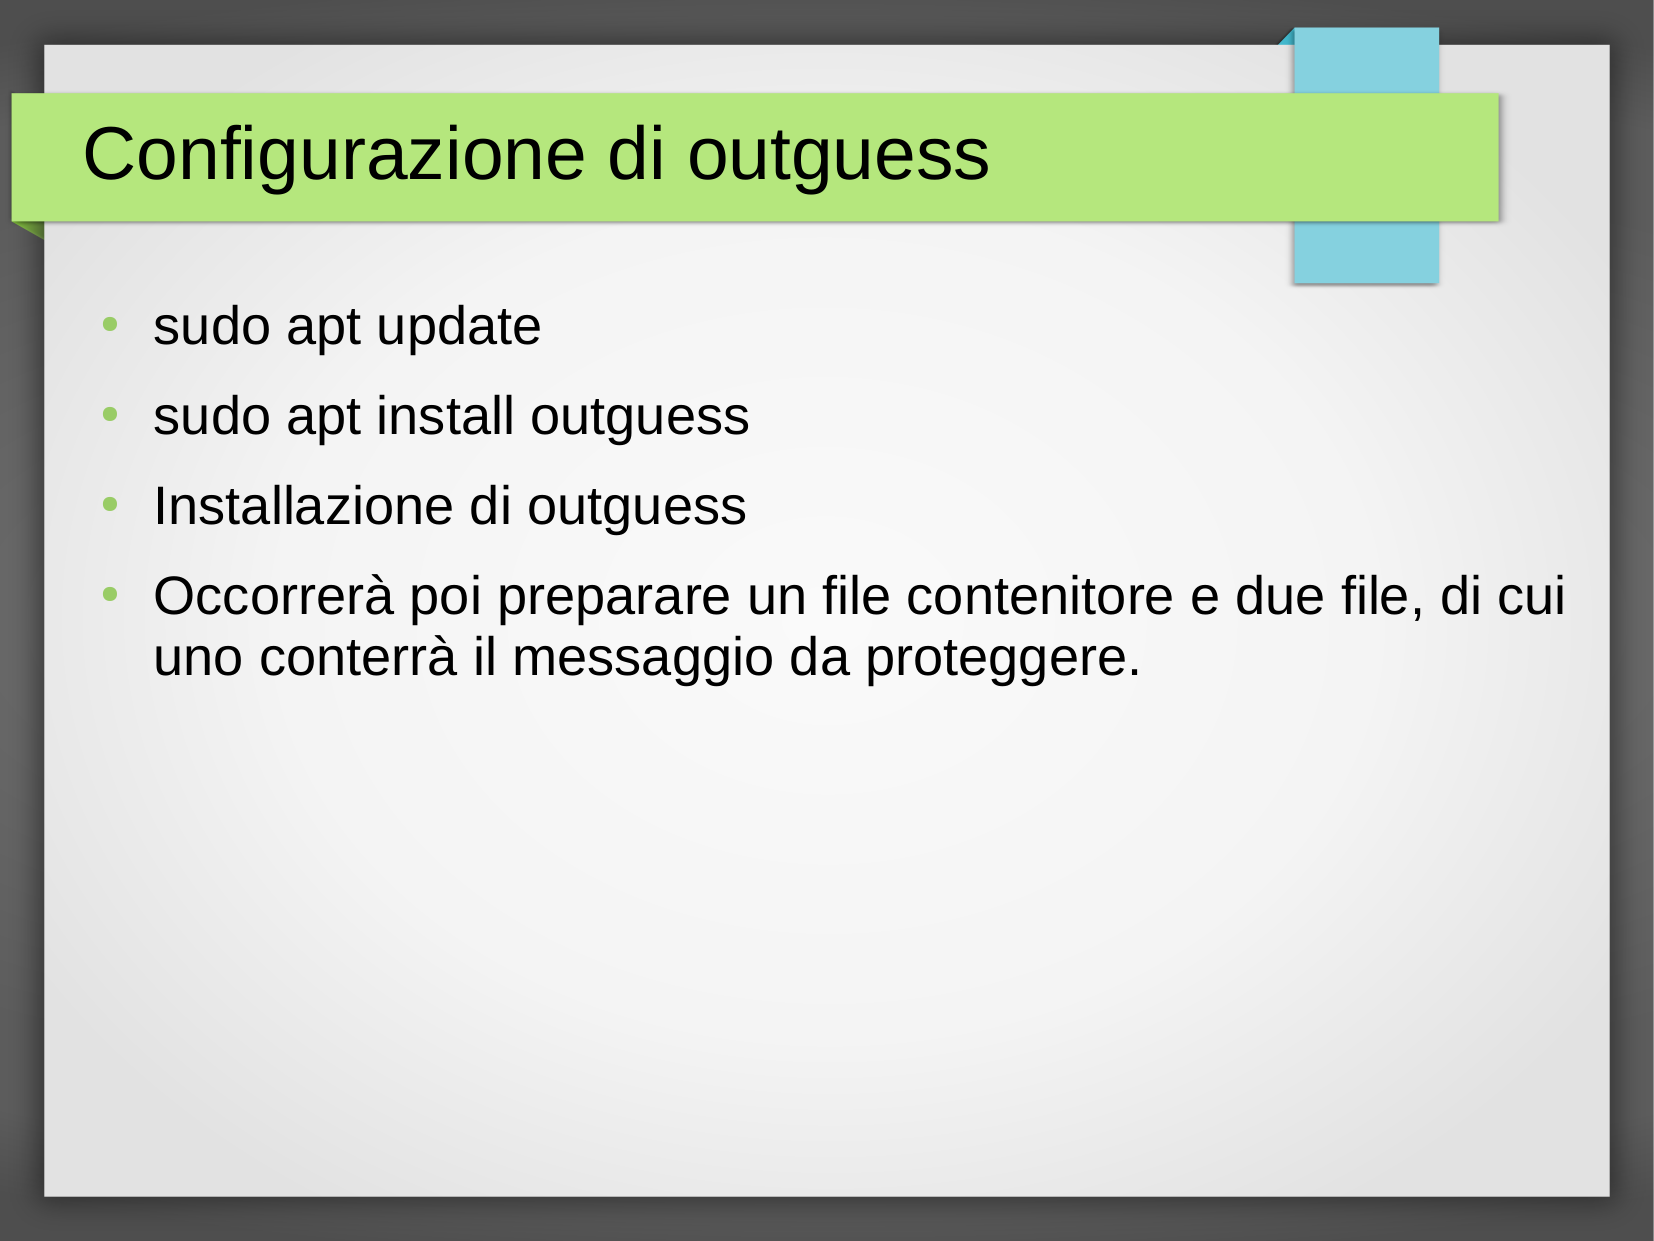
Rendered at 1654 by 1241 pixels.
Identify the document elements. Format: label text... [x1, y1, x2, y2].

list sudo apt update sudo apt install outguess Installazione di outguess Occorrerà poi preparare un file contenitore e due file, di cui uno conterrà il messaggio da proteggere. [82, 295, 1571, 1015]
picture [0, 0, 1654, 1241]
title Configurazione di outguess [82, 94, 1264, 213]
